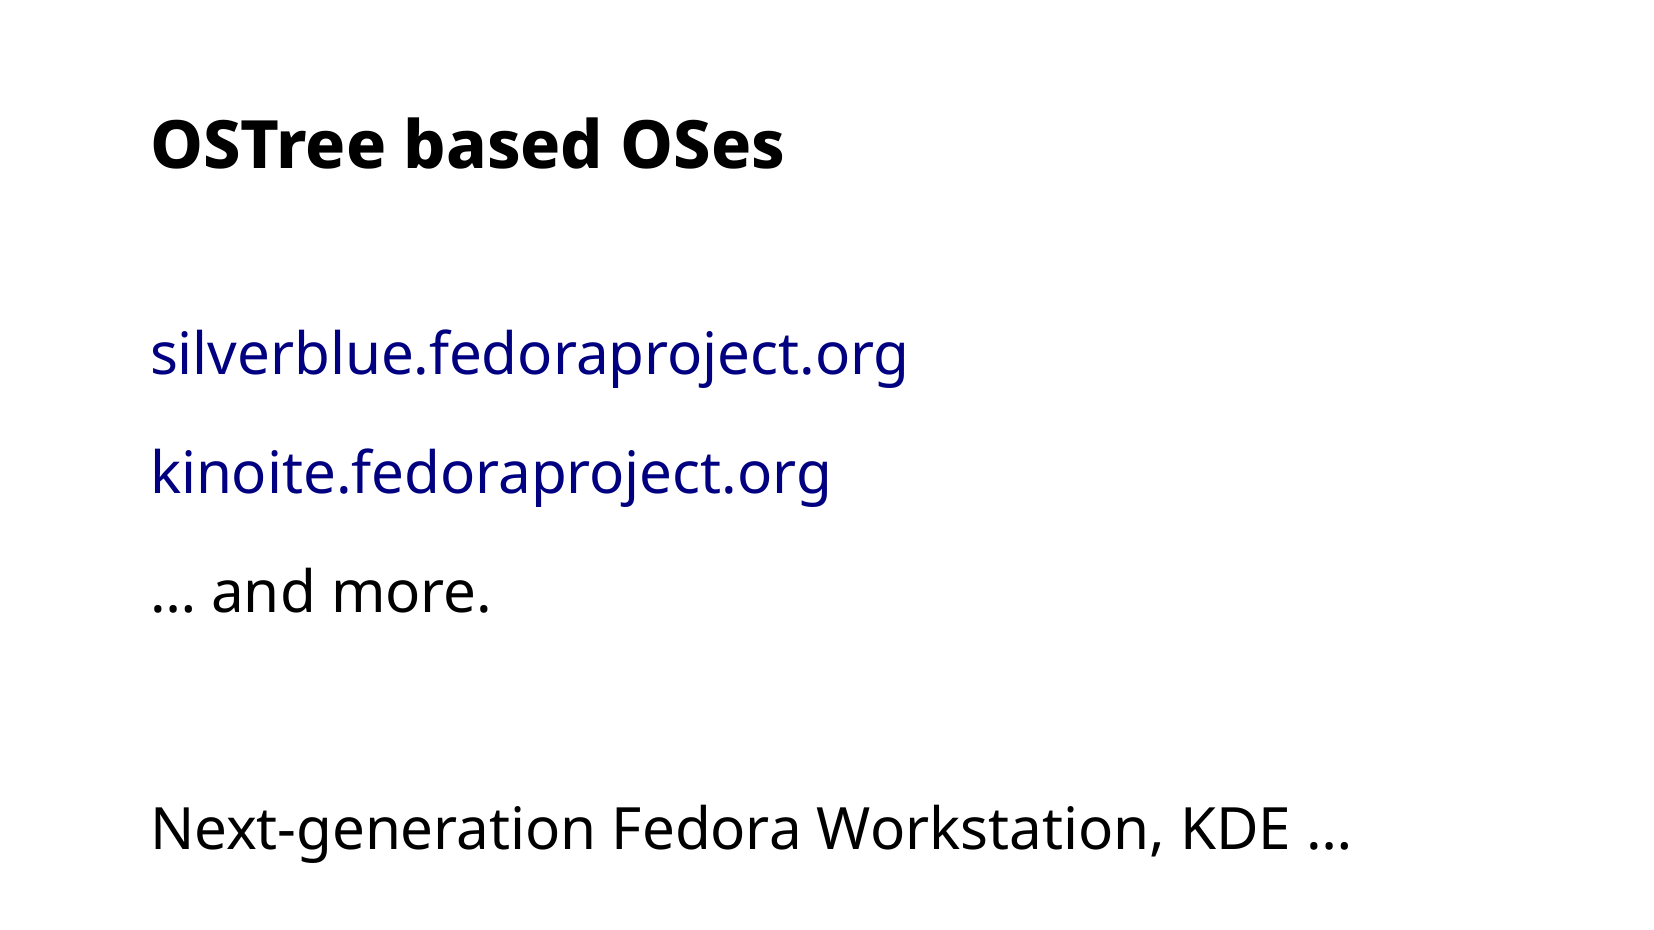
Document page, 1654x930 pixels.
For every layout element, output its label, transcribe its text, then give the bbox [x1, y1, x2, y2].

subtitle silverblue.fedoraproject.org kinoite.fedoraproject.org … and more. Next-generation Fedora Workstation, KDE … [150, 272, 1501, 812]
title OSTree based OSes [150, 107, 1501, 188]
